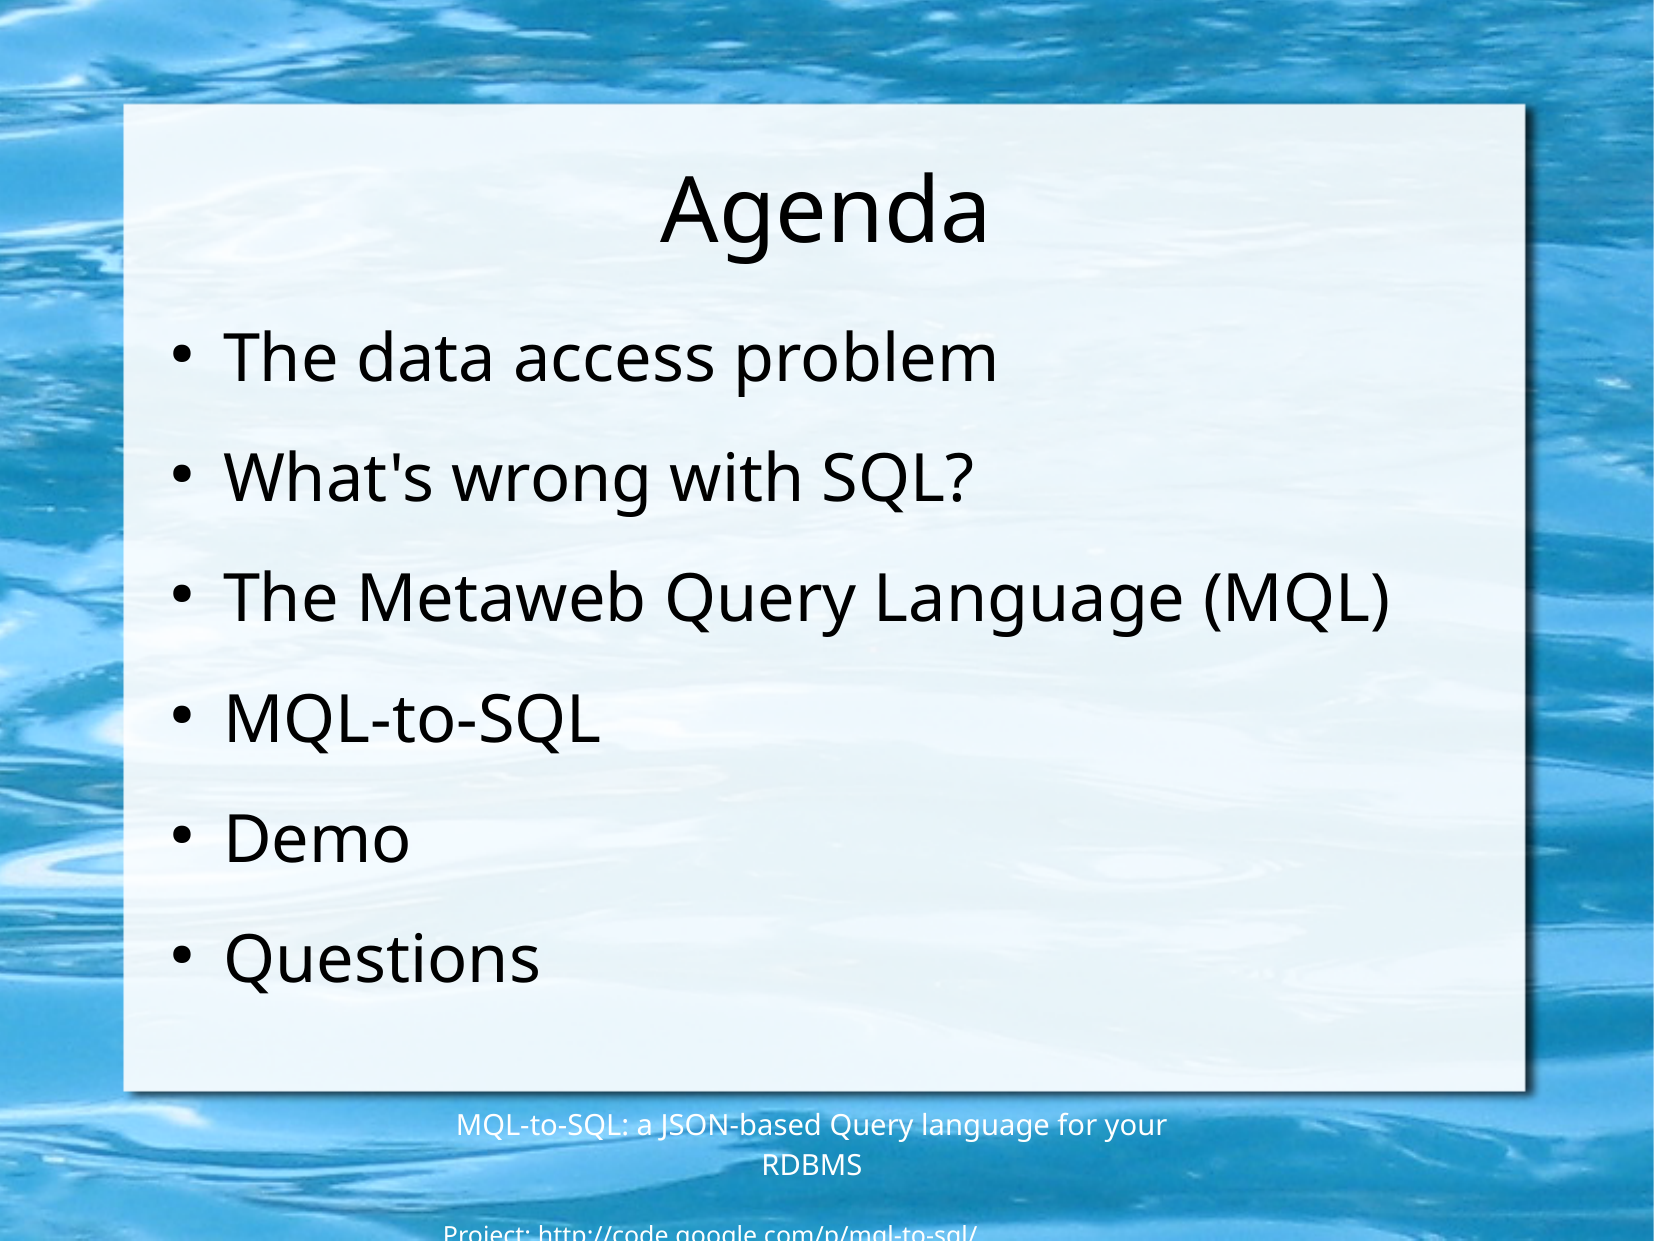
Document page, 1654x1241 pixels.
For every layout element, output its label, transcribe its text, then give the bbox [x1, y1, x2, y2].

picture [471, 1232, 478, 1241]
picture [804, 1232, 810, 1241]
picture [710, 1232, 717, 1241]
picture [876, 1232, 883, 1241]
picture [852, 1232, 859, 1241]
picture [827, 1232, 835, 1241]
picture [694, 1232, 701, 1241]
picture [628, 1232, 635, 1241]
picture [950, 1232, 957, 1241]
picture [541, 1232, 548, 1241]
picture [795, 1232, 802, 1241]
picture [780, 1232, 787, 1241]
picture [725, 1232, 732, 1241]
picture [861, 1232, 867, 1241]
picture [914, 1232, 921, 1241]
title Agenda [147, 118, 1506, 296]
picture [643, 1232, 650, 1241]
picture [575, 1232, 583, 1241]
list The data access problem What's wrong with SQL? The Metaweb Query Language (MQL) MQL-to-SQL Demo Questions [152, 310, 1511, 925]
picture [679, 1232, 686, 1241]
picture [0, 0, 1654, 1241]
picture [447, 1228, 454, 1235]
